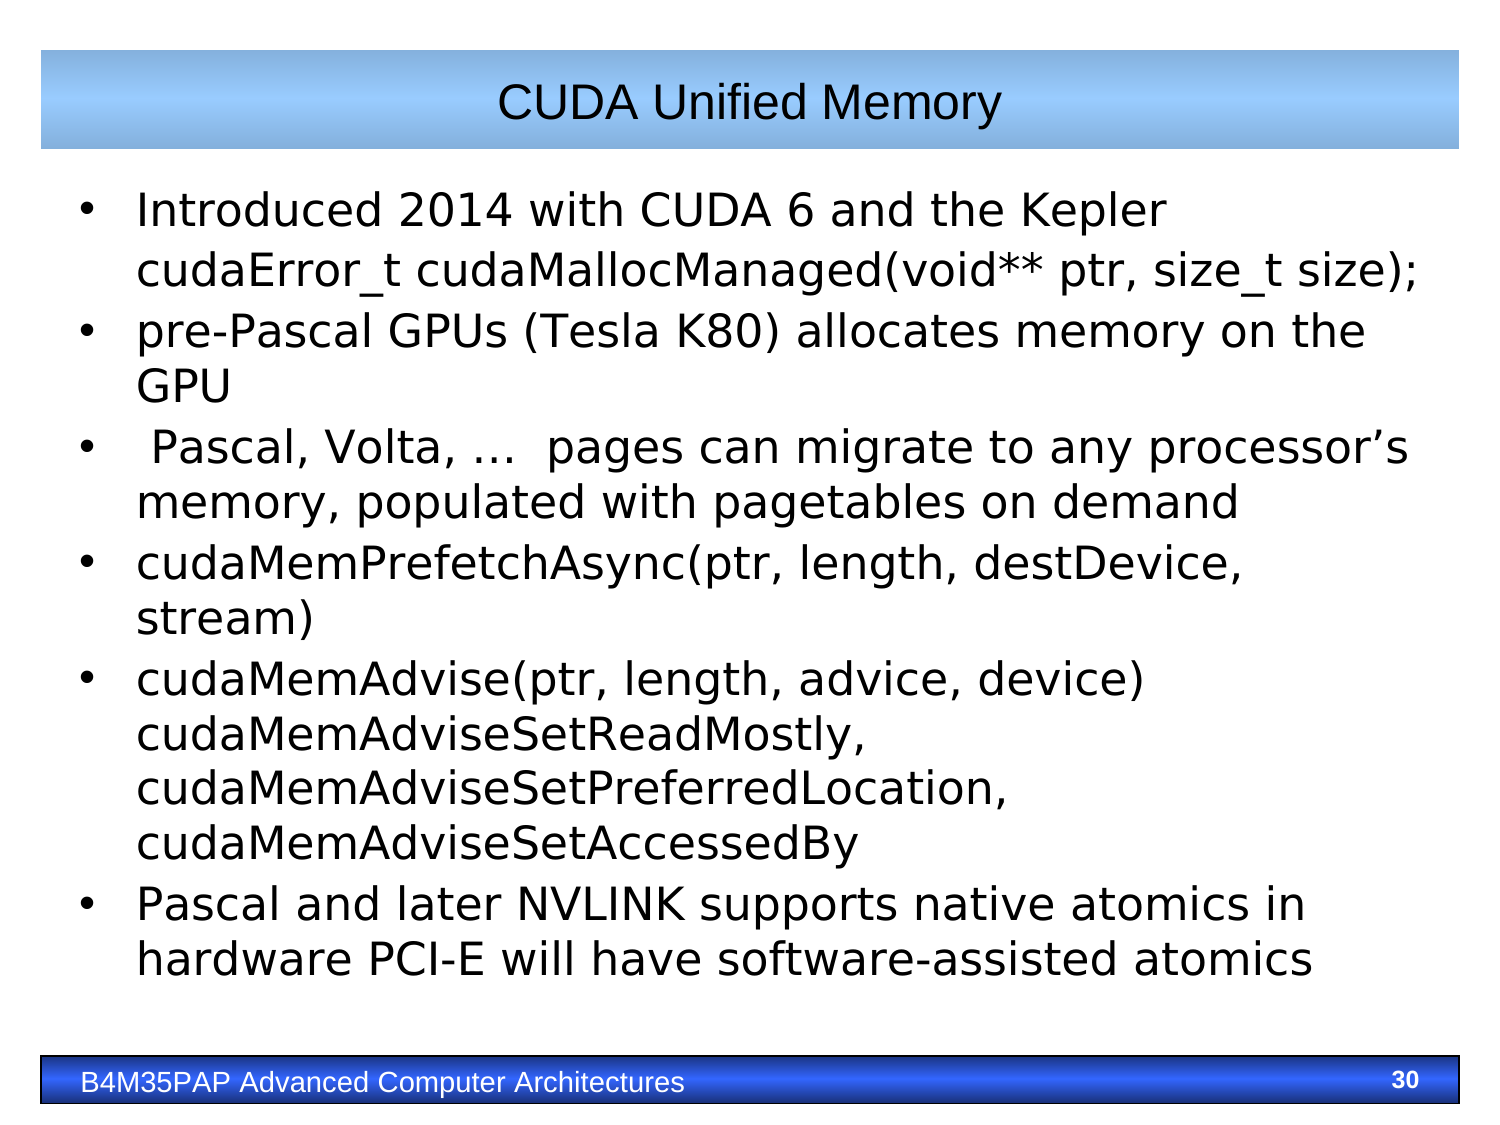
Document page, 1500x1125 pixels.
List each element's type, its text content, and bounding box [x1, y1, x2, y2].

title CUDA Unified Memory [41, 50, 1459, 149]
list Introduced 2014 with CUDA 6 and the Kepler cudaError_t cudaMallocManaged(void** ptr, size_t size); pre-Pascal GPUs (Tesla K80) allocates memory on the GPU Pascal, Volta, … pages can migrate to any processor’s memory, populated with pagetables on demand cudaMemPrefetchAsync(ptr, length, destDevice, stream) cudaMemAdvise(ptr, length, advice, device) cudaMemAdviseSetReadMostly, cudaMemAdviseSetPreferredLocation, cudaMemAdviseSetAccessedBy Pascal and later NVLINK supports native atomics in hardware PCI-E will have software-assisted atomics [64, 172, 1436, 1000]
